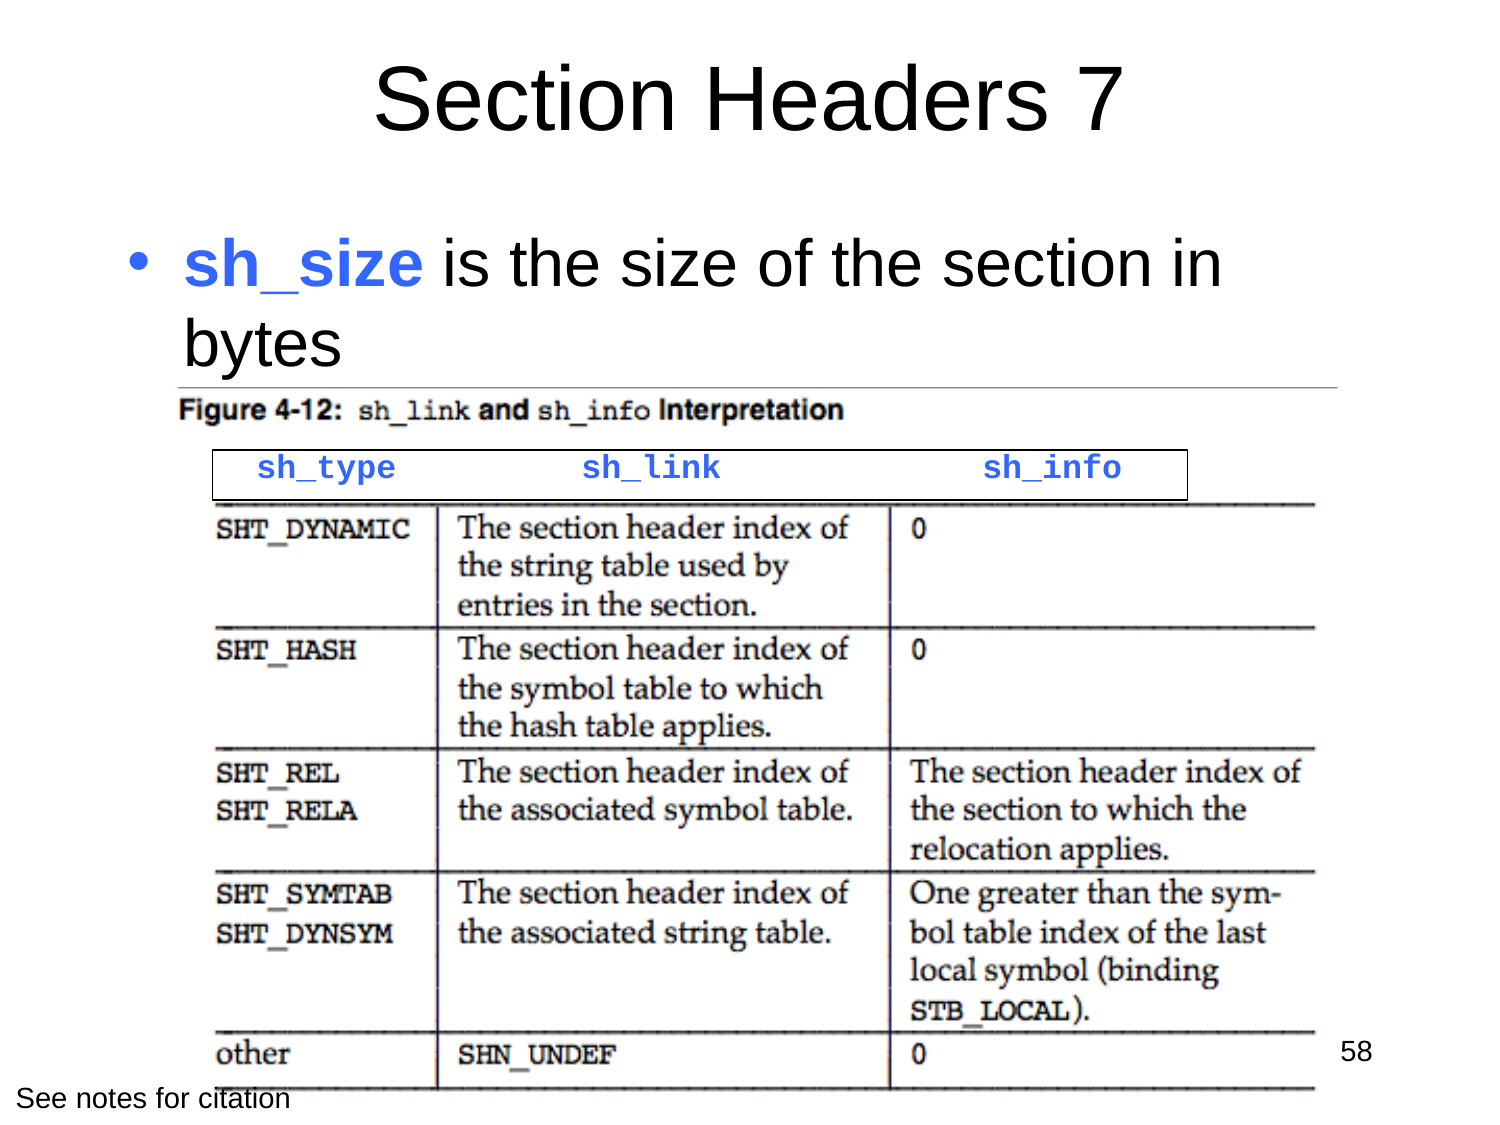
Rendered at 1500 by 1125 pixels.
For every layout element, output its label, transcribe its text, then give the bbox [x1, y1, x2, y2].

text_box [212, 449, 1188, 500]
text_box See notes for citation [0, 1072, 307, 1123]
picture [162, 387, 1338, 1101]
text_box sh_info [967, 437, 1138, 493]
text_box sh_link [566, 437, 737, 493]
text_box <number> [1338, 1025, 1388, 1101]
text_box sh_type [241, 437, 412, 493]
list sh_size is the size of the section in bytes [112, 212, 1388, 976]
title Section Headers 7 [0, 0, 1500, 188]
